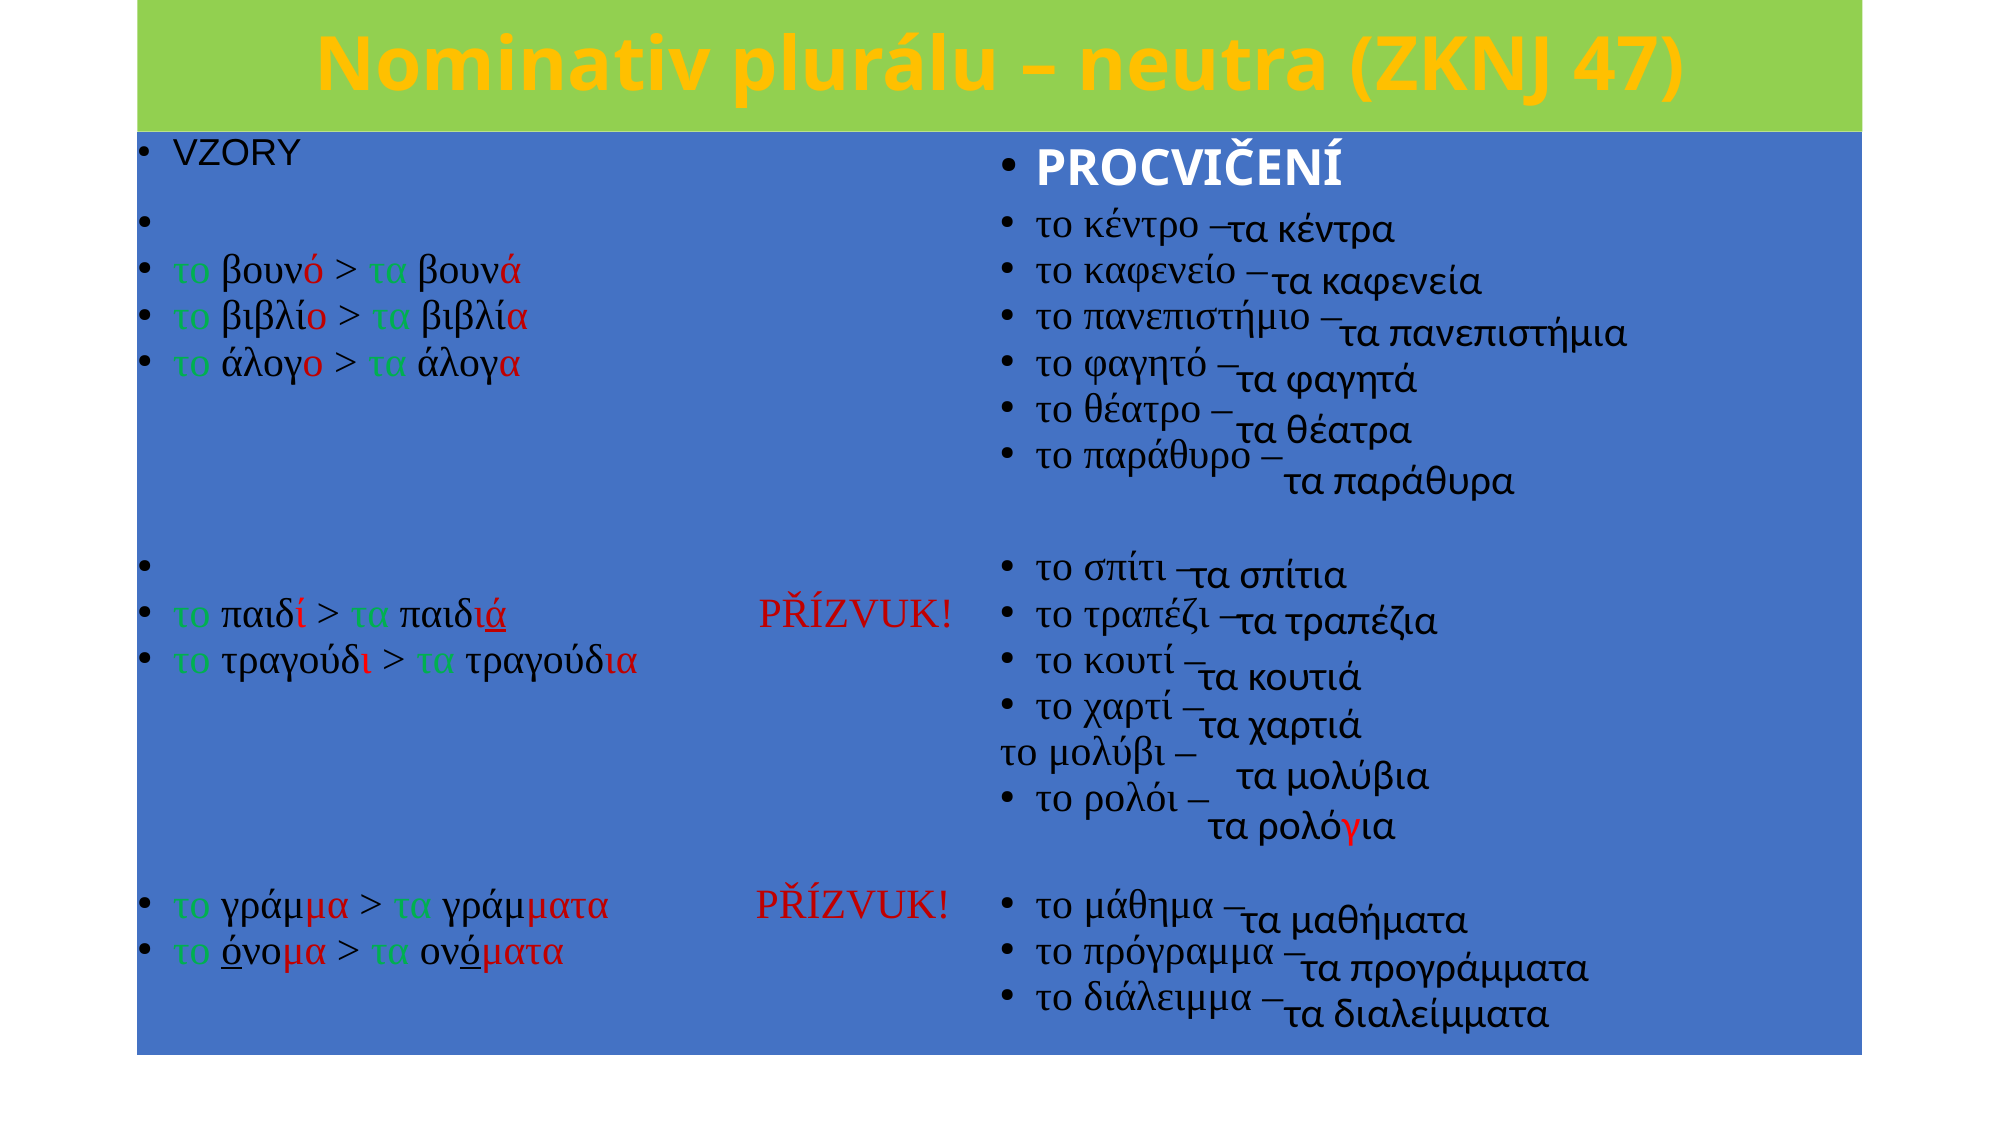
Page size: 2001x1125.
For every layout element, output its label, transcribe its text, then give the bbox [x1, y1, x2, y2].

text_box τα παράθυρα [1269, 445, 1532, 511]
text_box τα μαθήματα [1226, 884, 1486, 950]
text_box τα κουτιά [1183, 640, 1379, 707]
text_box τα διαλείμματα [1269, 977, 1568, 1044]
table_header VZORY [137, 132, 1000, 200]
text_box τα προγράμματα [1286, 932, 1607, 998]
text_box τα σπίτια [1175, 538, 1364, 605]
table_header PROCVIČENÍ [1000, 132, 1862, 200]
text_box τα καφενεία [1257, 245, 1500, 311]
table_cell το κέντρο – το καφενείο – το πανεπιστήμιο – το φαγητό – το θέατρο – το παράθυρο – [1000, 200, 1862, 543]
text_box τα θέατρα [1222, 394, 1429, 460]
text_box τα τραπέζια [1222, 585, 1475, 652]
text_box τα φαγητά [1222, 343, 1434, 409]
table_cell το γράμμα > τα γράμματα PŘÍZVUK! το όνομα > τα ονόματα [137, 881, 1000, 1055]
text_box τα χαρτιά [1184, 689, 1379, 756]
text_box τα μολύβια [1222, 740, 1447, 806]
text_box τα κέντρα [1213, 193, 1412, 260]
table_cell το παιδί > τα παιδιά PŘÍZVUK! το τραγούδι > τα τραγούδια [137, 543, 1000, 881]
text_box τα ρολόγια [1193, 790, 1412, 856]
table_cell το σπίτι – το τραπέζι – το κουτί – το χαρτί – το μολύβι – το ρολόι – [1000, 543, 1862, 881]
title Nominativ plurálu – neutra (ZKNJ 47) [137, 0, 1863, 132]
text_box τα πανεπιστήμια [1325, 297, 1645, 364]
table_cell το μάθημα – το πρόγραμμα – το διάλειμμα – [1000, 881, 1862, 1055]
table_cell το βουνό > τα βουνά το βιβλίο > τα βιβλία το άλογο > τα άλογα [137, 200, 1000, 543]
